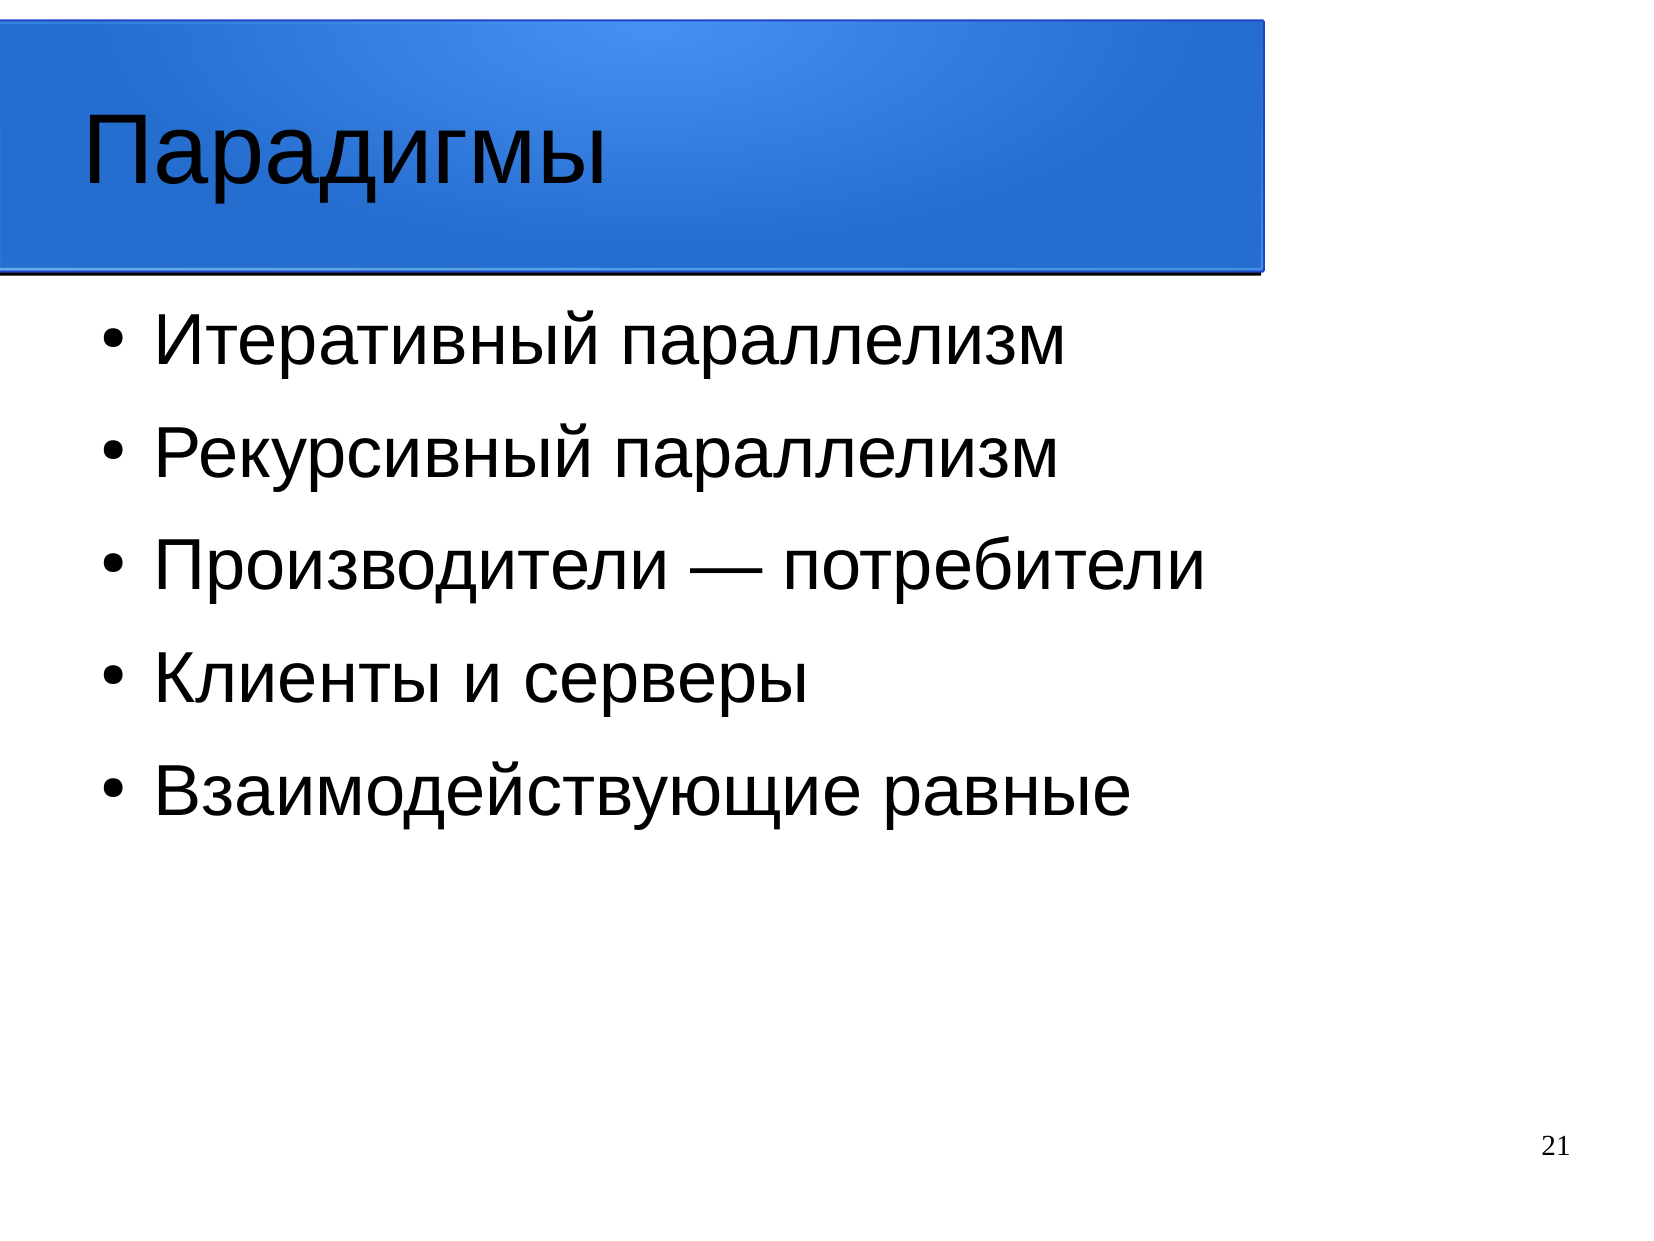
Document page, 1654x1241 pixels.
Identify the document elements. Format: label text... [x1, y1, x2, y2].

list Итеративный параллелизм Рекурсивный параллелизм Производители — потребители Клиенты и серверы Взаимодействующие равные [82, 299, 1571, 1019]
title Парадигмы [82, 47, 1235, 252]
